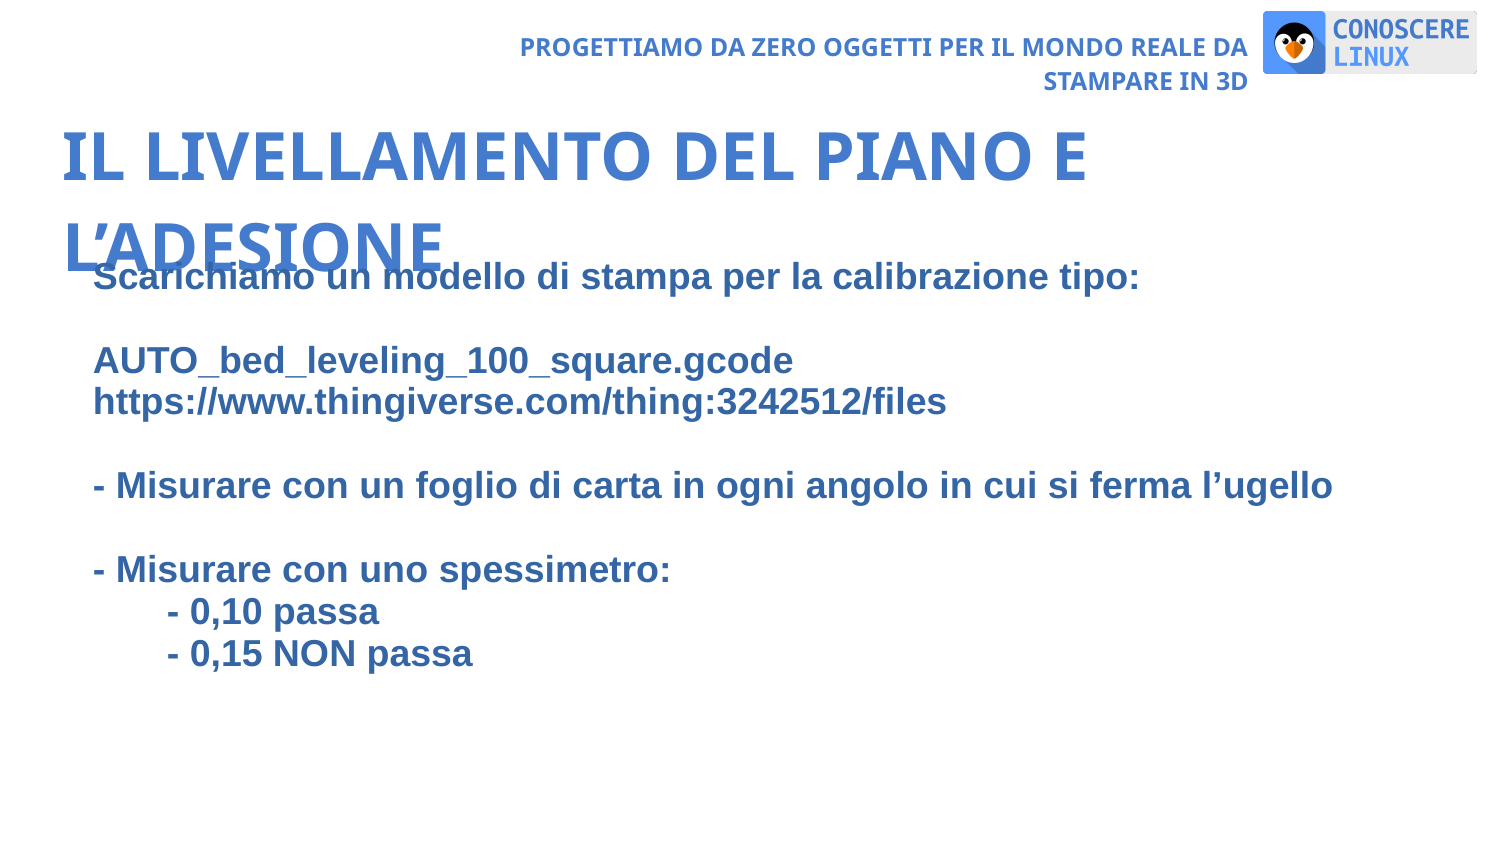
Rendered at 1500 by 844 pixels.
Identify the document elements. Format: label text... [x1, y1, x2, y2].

text_box PROGETTIAMO DA ZERO OGGETTI PER IL MONDO REALE DA STAMPARE IN 3D [437, 21, 1264, 91]
picture [1263, 11, 1477, 74]
text_box IL LIVELLAMENTO DEL PIANO E L’ADESIONE [47, 102, 1276, 189]
text_box Scarichiamo un modello di stampa per la calibrazione tipo: AUTO_bed_leveling_100_square.gcode https://www.thingiverse.com/thing:3242512/files - Misurare con un foglio di carta in ogni angolo in cui si ferma l’ugello - Misurare con uno spessimetro: - 0,10 passa - 0,15 NON passa [78, 247, 1442, 725]
